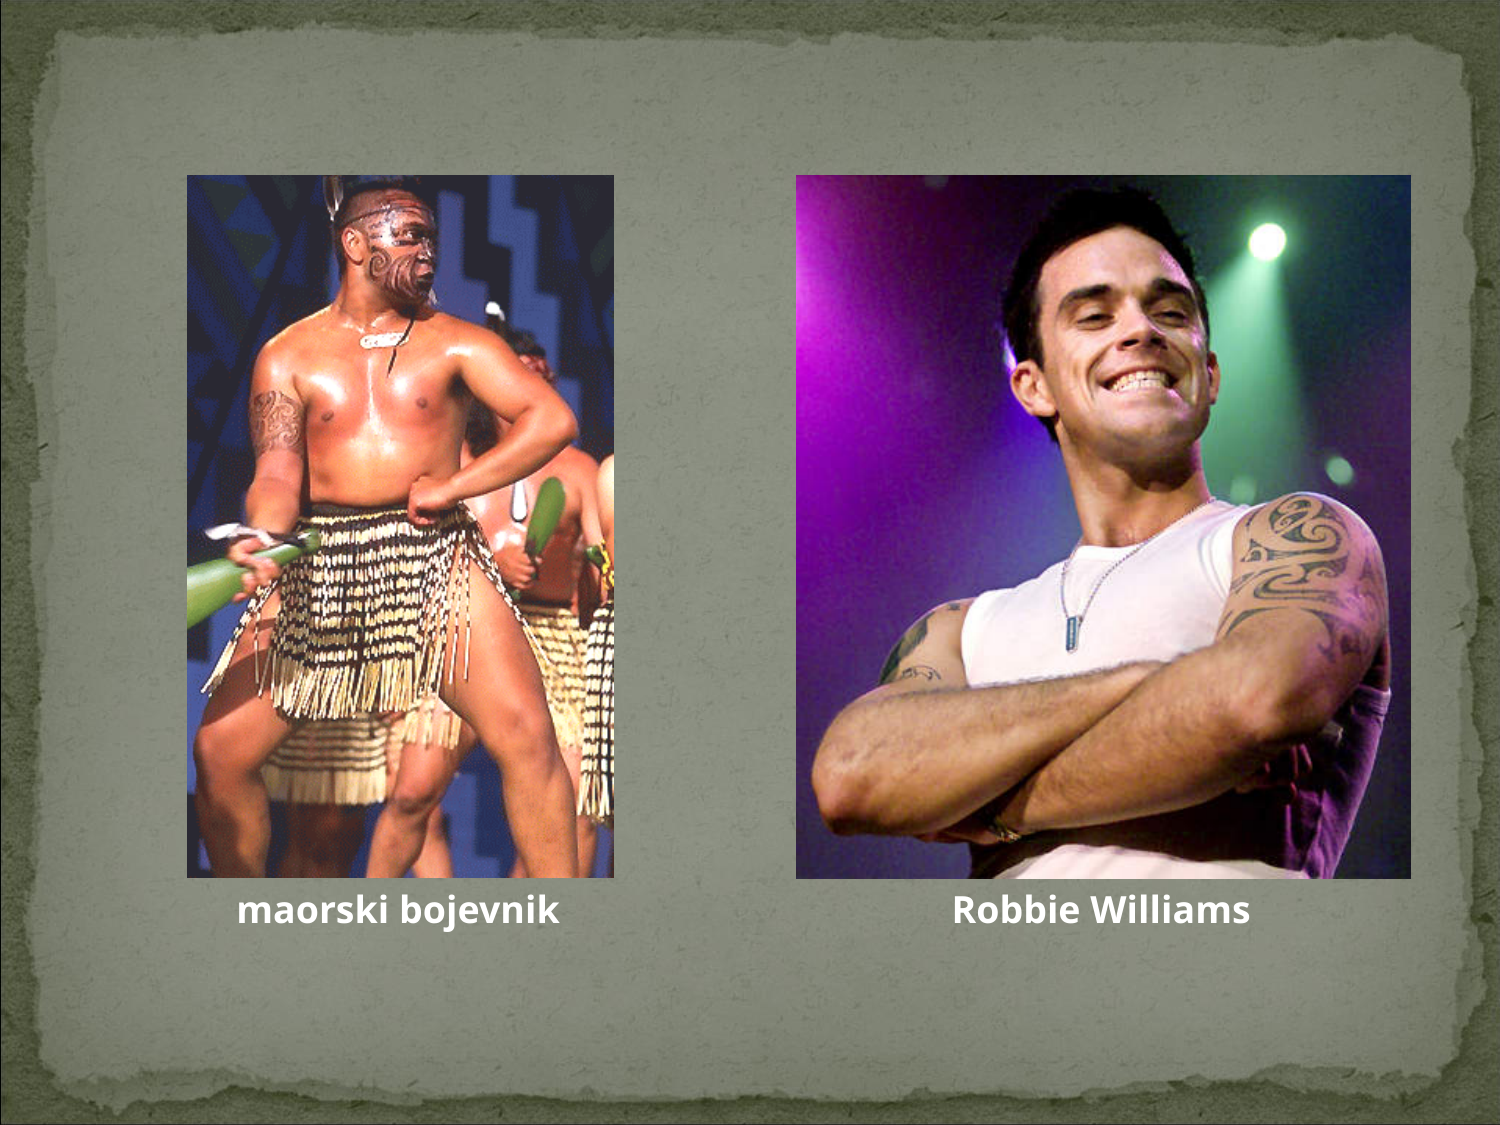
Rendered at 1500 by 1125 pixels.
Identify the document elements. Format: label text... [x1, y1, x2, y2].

text_box Robbie Williams [808, 878, 1395, 939]
picture [0, 0, 1500, 1125]
text_box maorski bojevnik [187, 878, 610, 939]
